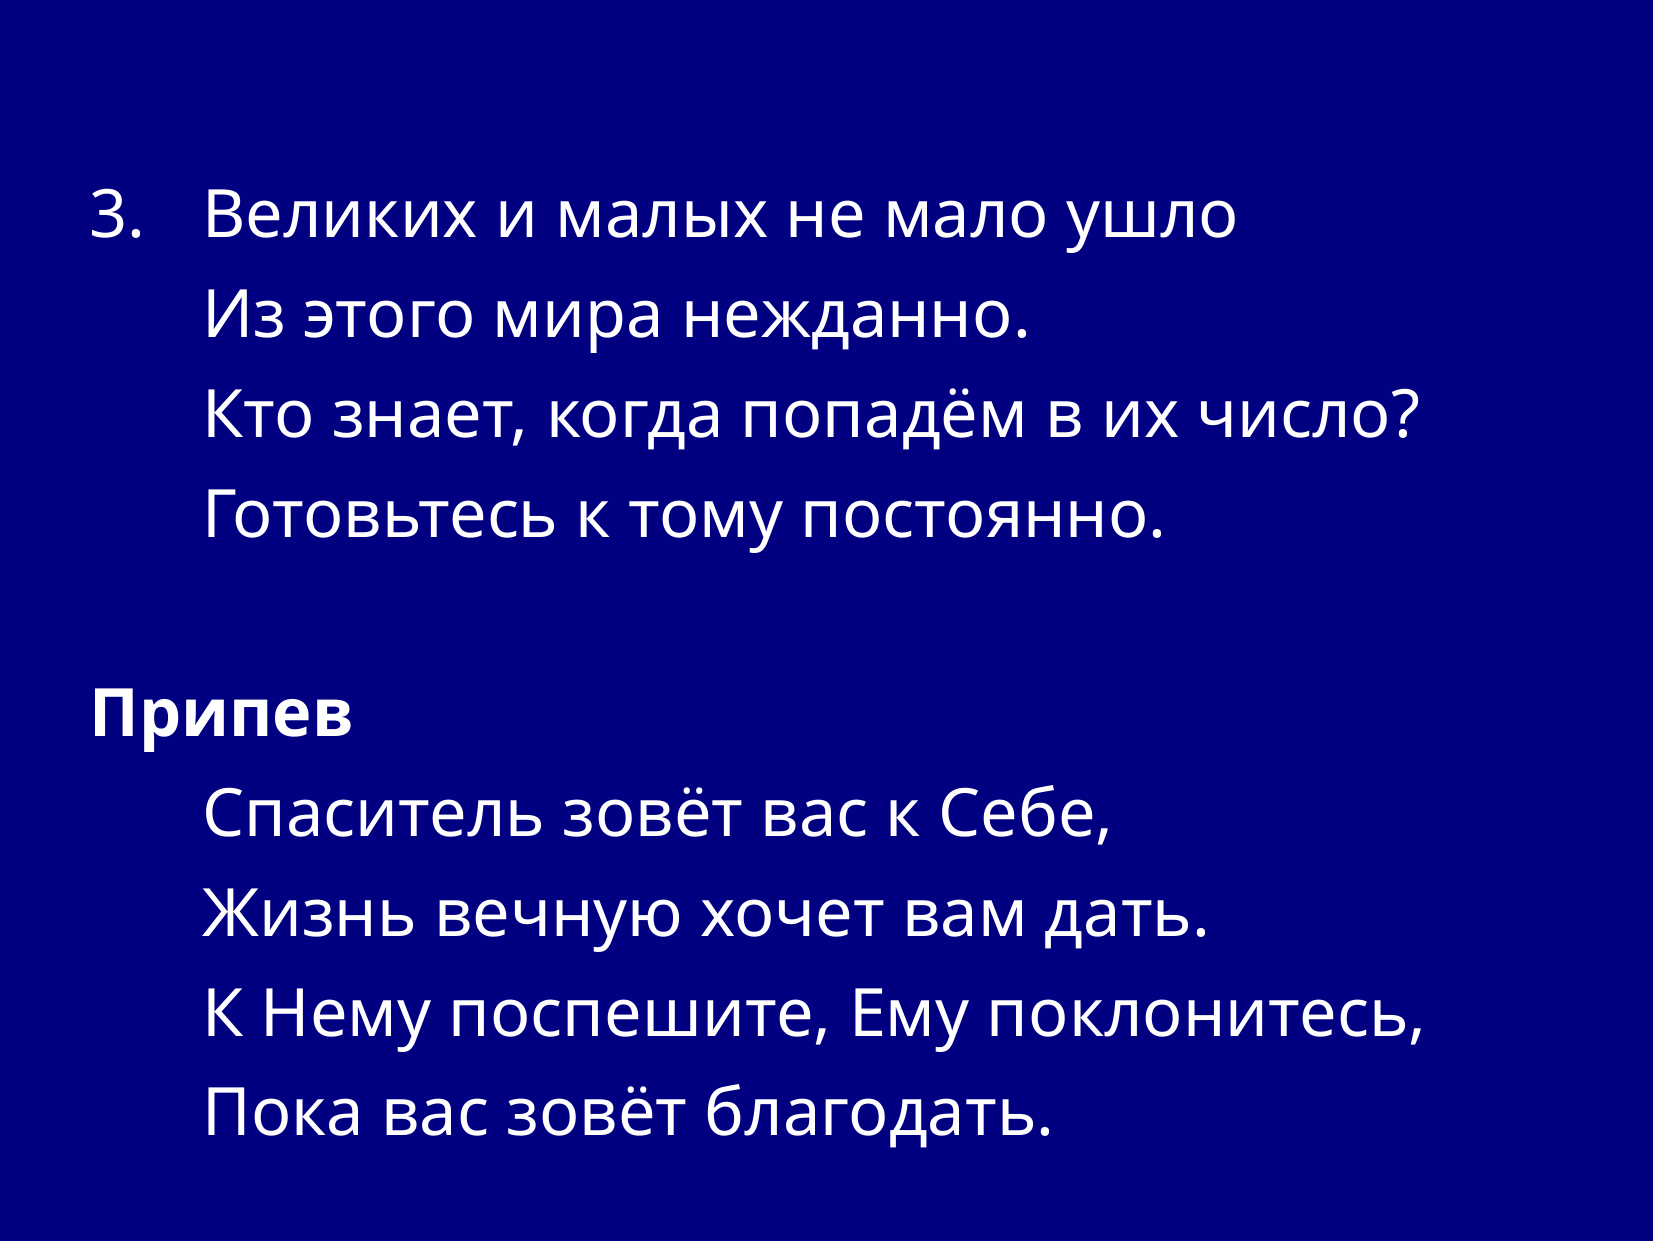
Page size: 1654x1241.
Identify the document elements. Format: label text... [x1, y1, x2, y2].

text_box 3. Великих и малых не мало ушло Из этого мира нежданно. Кто знает, когда попадём в их число? Готовьтесь к тому постоянно. Припев Спаситель зовёт вас к Себе, Жизнь вечную хочет вам дать. К Нему поспешите, Ему поклонитесь, Пока вас зовёт благодать. [75, 150, 1576, 1163]
